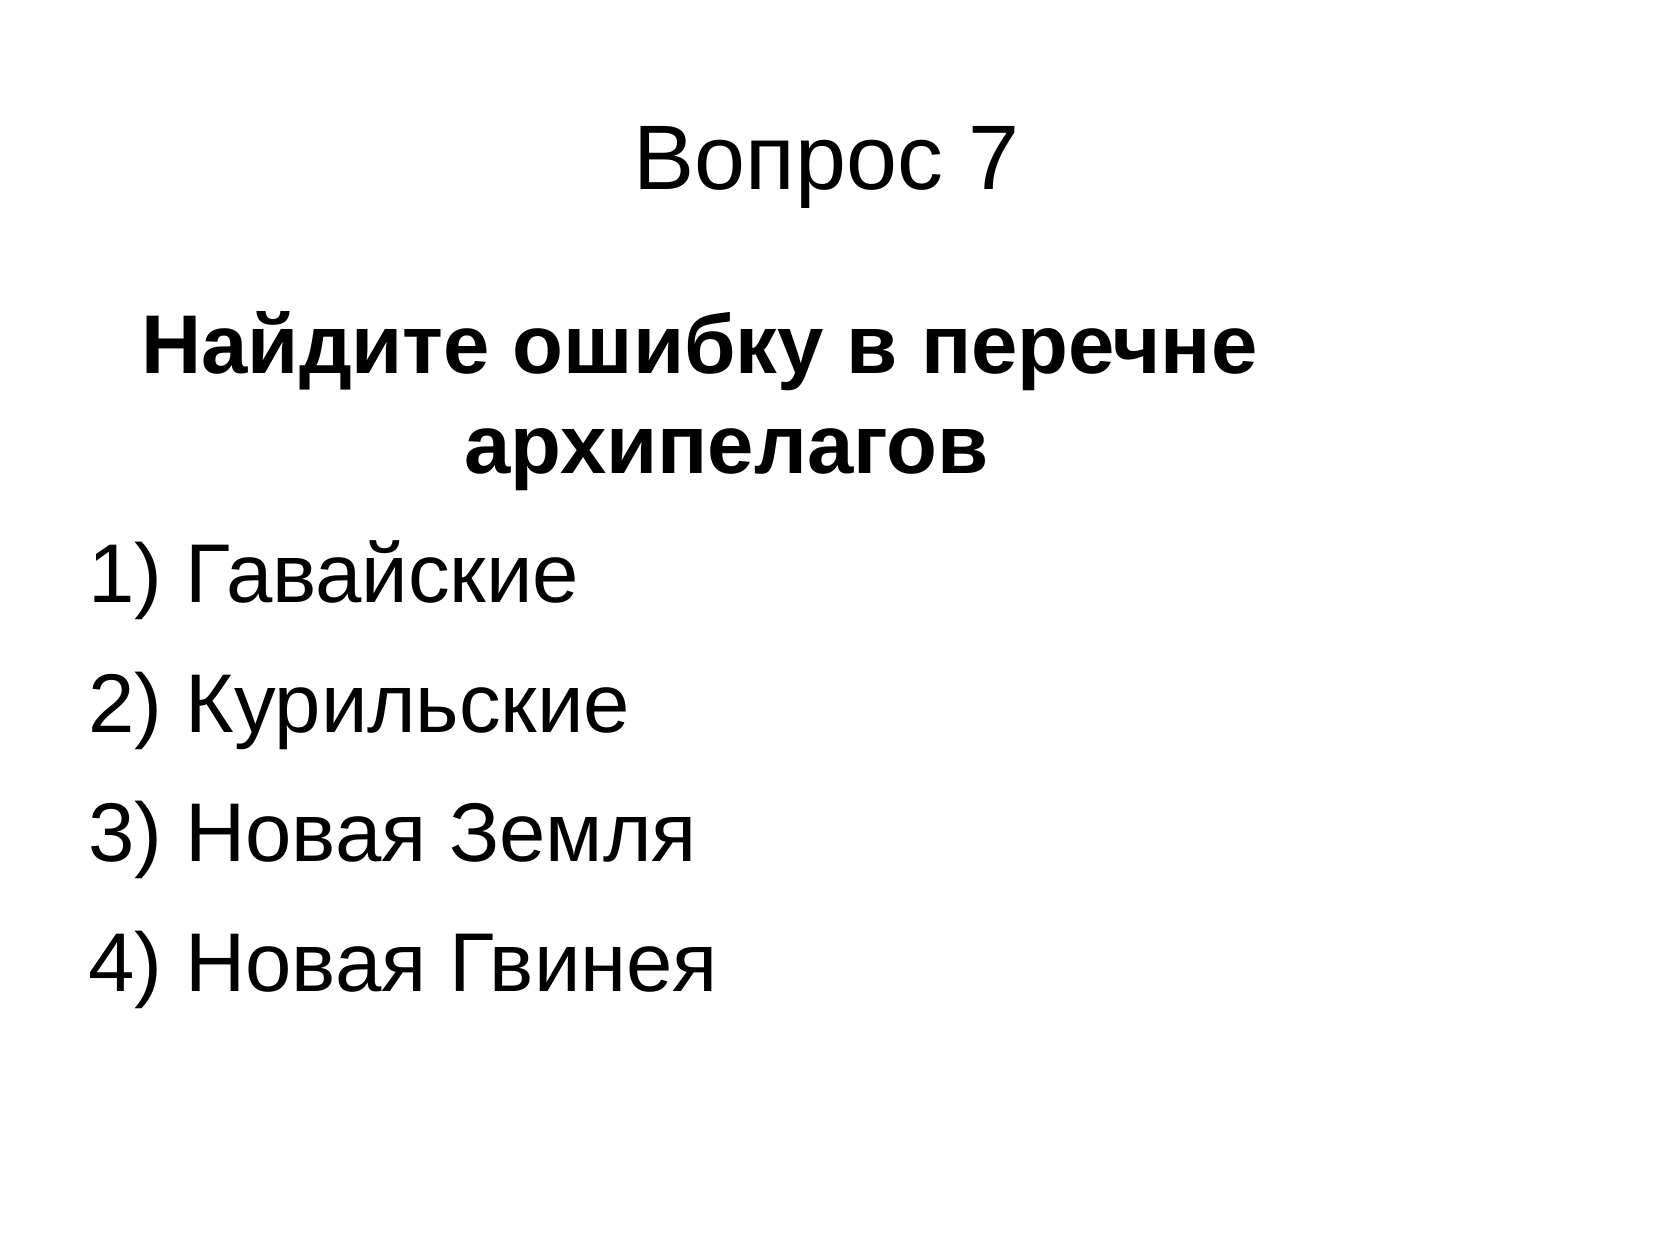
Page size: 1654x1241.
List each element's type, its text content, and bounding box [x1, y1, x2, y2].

list Найдите ошибку в перечне архипелагов 1) Гавайские 2) Курильские 3) Новая Земля 4) Новая Гвинея [0, 290, 1625, 1109]
title Вопрос 7 [82, 49, 1571, 257]
